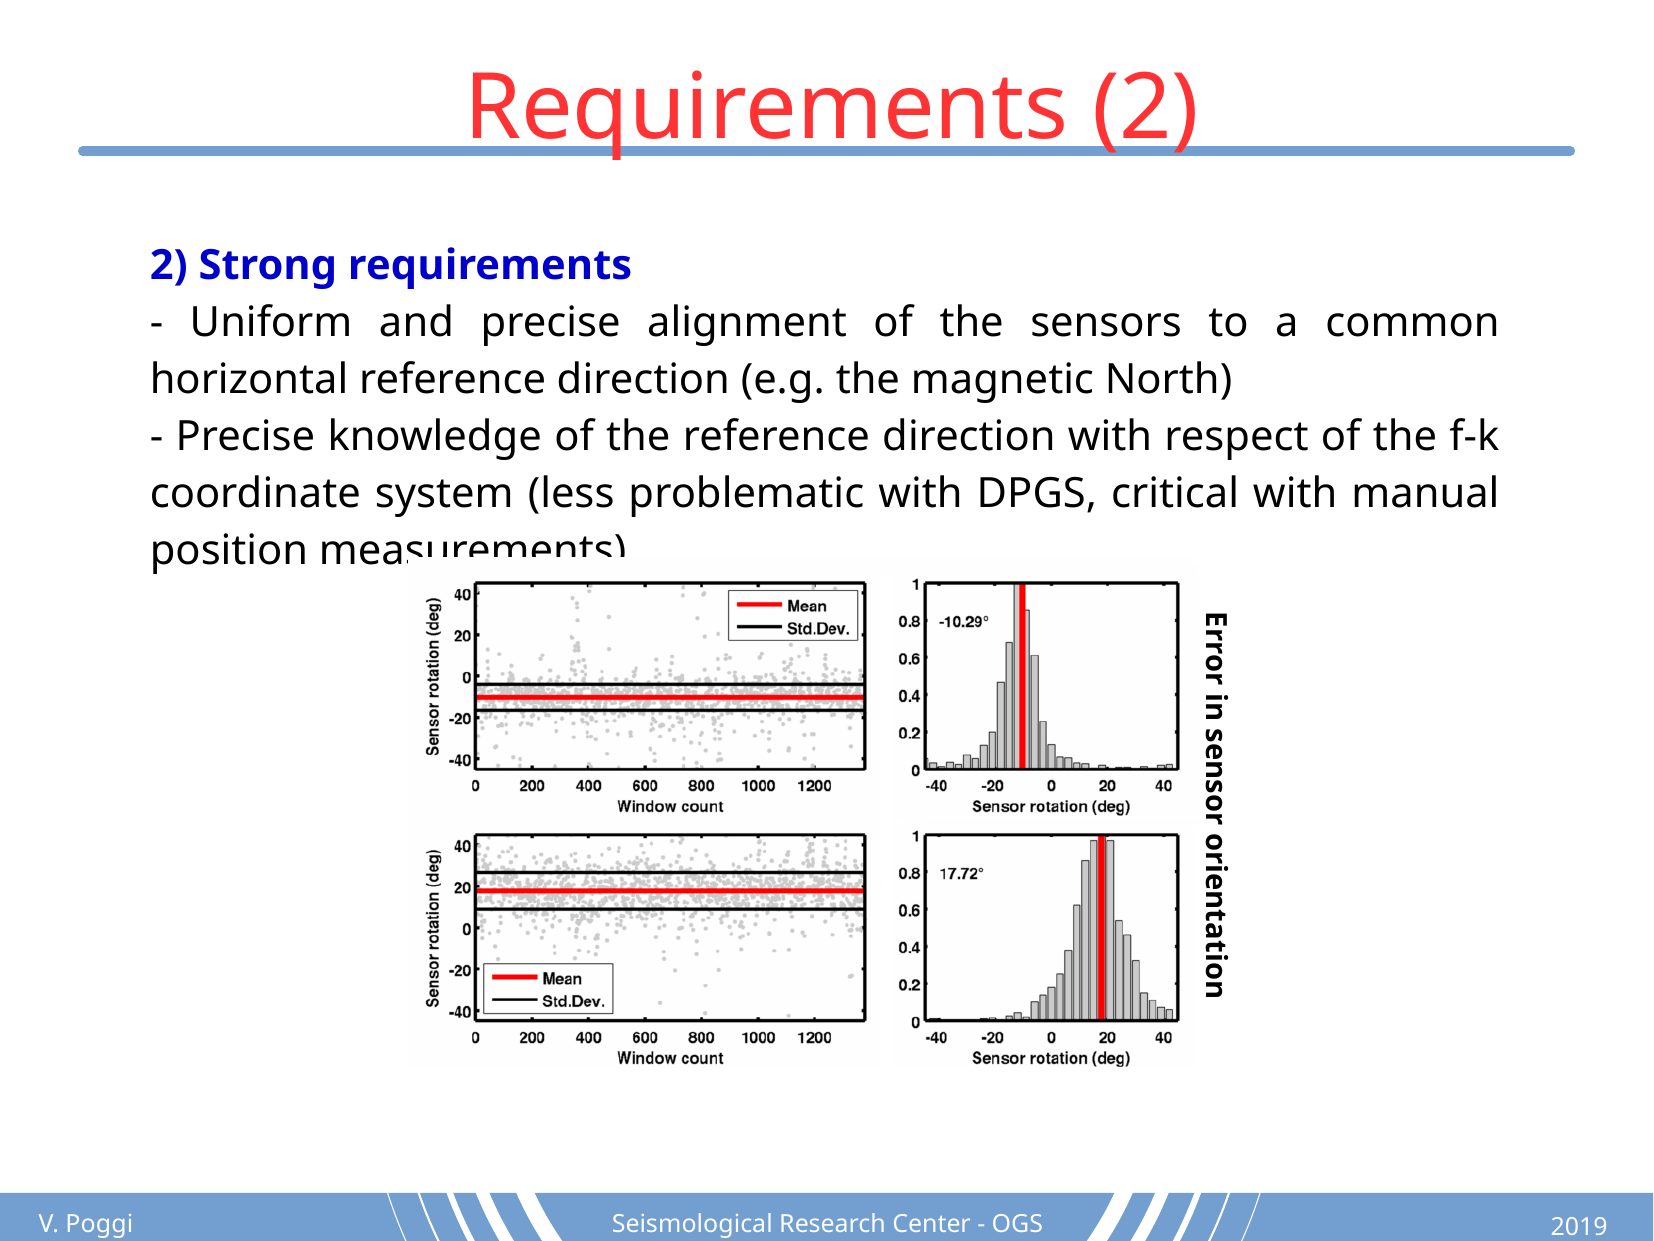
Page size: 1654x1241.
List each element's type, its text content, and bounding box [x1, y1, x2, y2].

text_box Error in sensor orientation [1191, 579, 1245, 1032]
picture [408, 557, 1204, 1083]
text_box 2) Strong requirements - Uniform and precise alignment of the sensors to a common horizontal reference direction (e.g. the magnetic North) - Precise knowledge of the reference direction with respect of the f-k coordinate system (less problematic with DPGS, critical with manual position measurements) [135, 227, 1516, 521]
text_box Requirements (2) [90, 33, 1576, 155]
